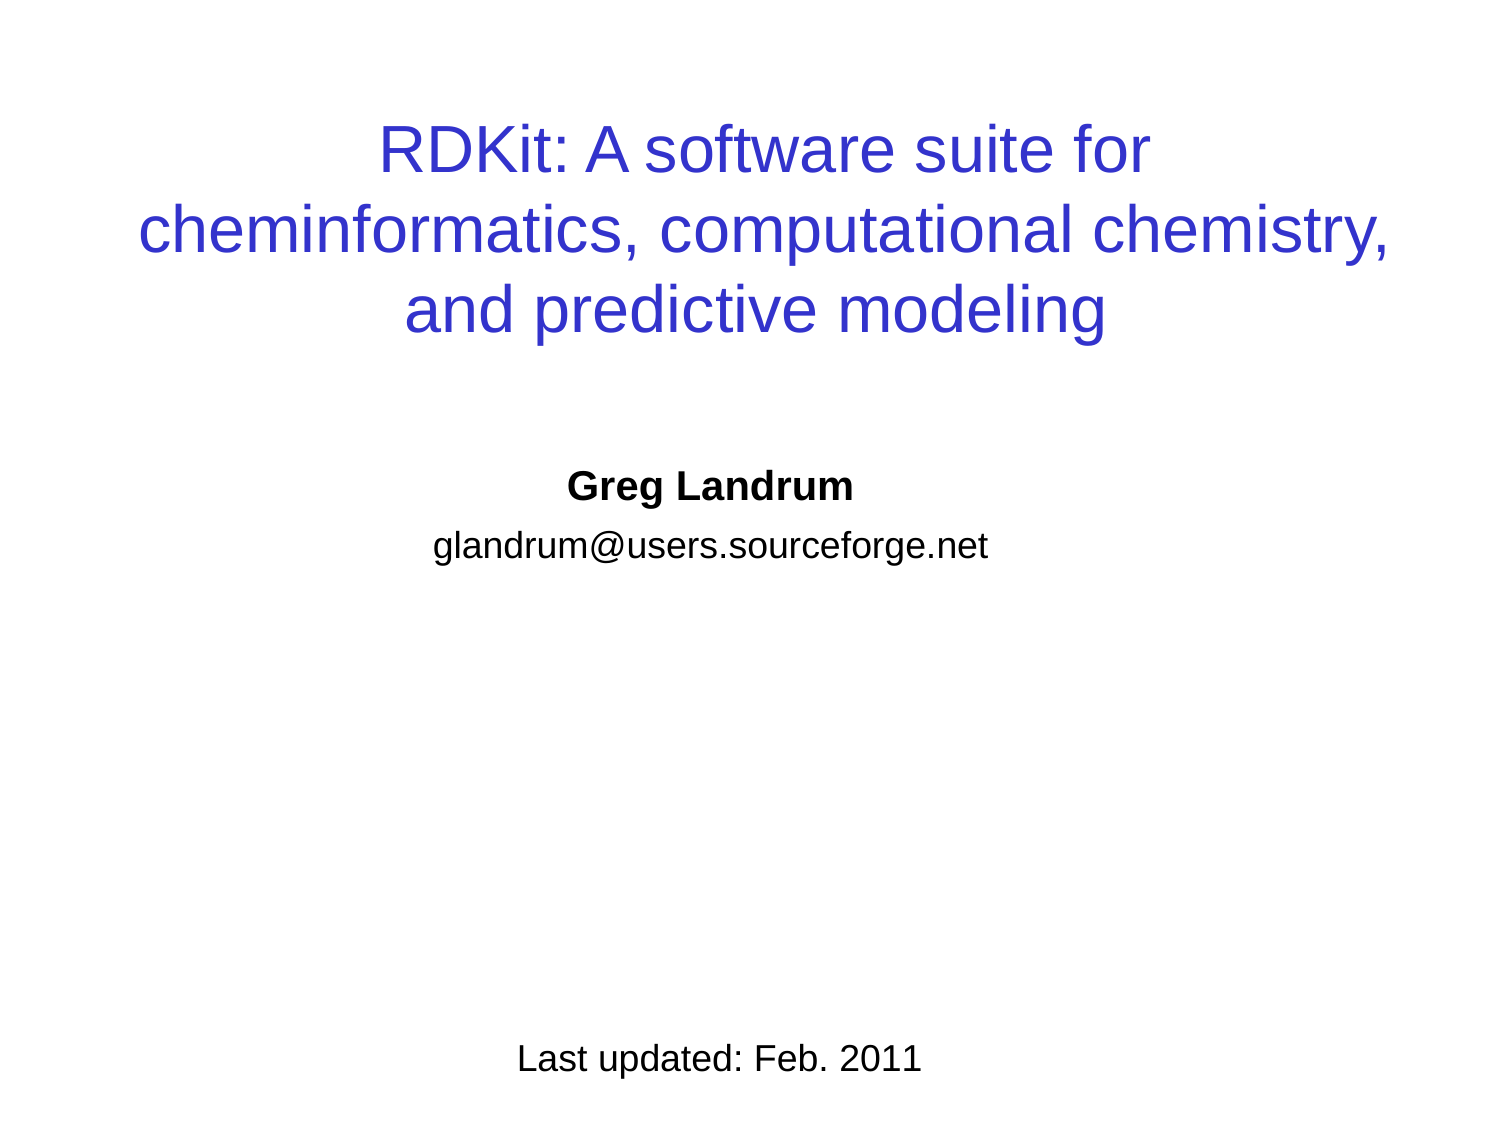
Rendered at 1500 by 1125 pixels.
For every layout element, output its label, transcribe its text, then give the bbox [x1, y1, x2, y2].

subtitle Greg Landrum glandrum@users.sourceforge.net [223, 451, 1124, 809]
text_box Last updated: Feb. 2011 [502, 1029, 938, 1088]
title RDKit: A software suite for cheminformatics, computational chemistry, and predictive modeling [77, 97, 1453, 354]
